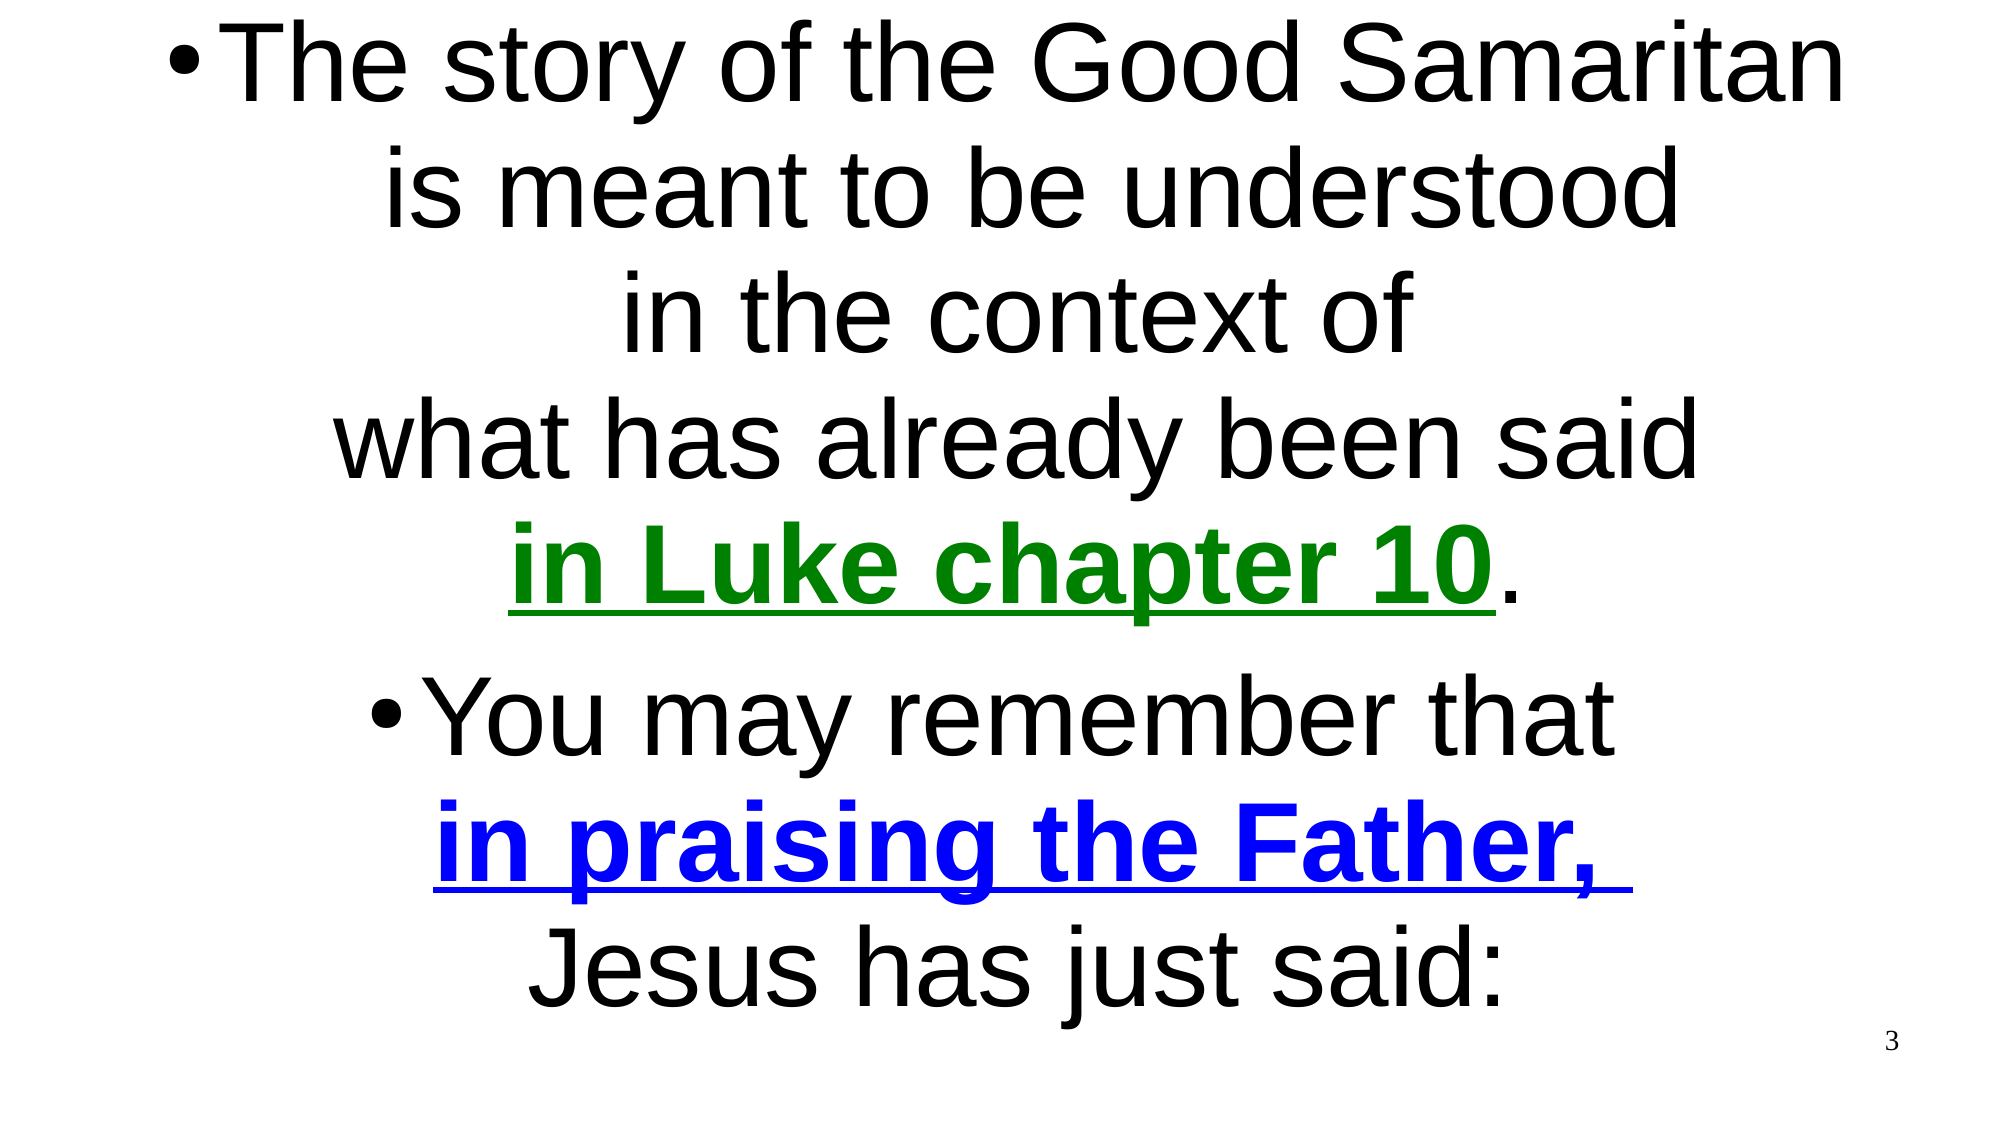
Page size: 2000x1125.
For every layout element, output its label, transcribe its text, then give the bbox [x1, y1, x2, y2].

list The story of the Good Samaritan is meant to be understood in the context of what has already been said in Luke chapter 10. You may remember that in praising the Father, Jesus has just said: [0, 0, 1996, 1123]
